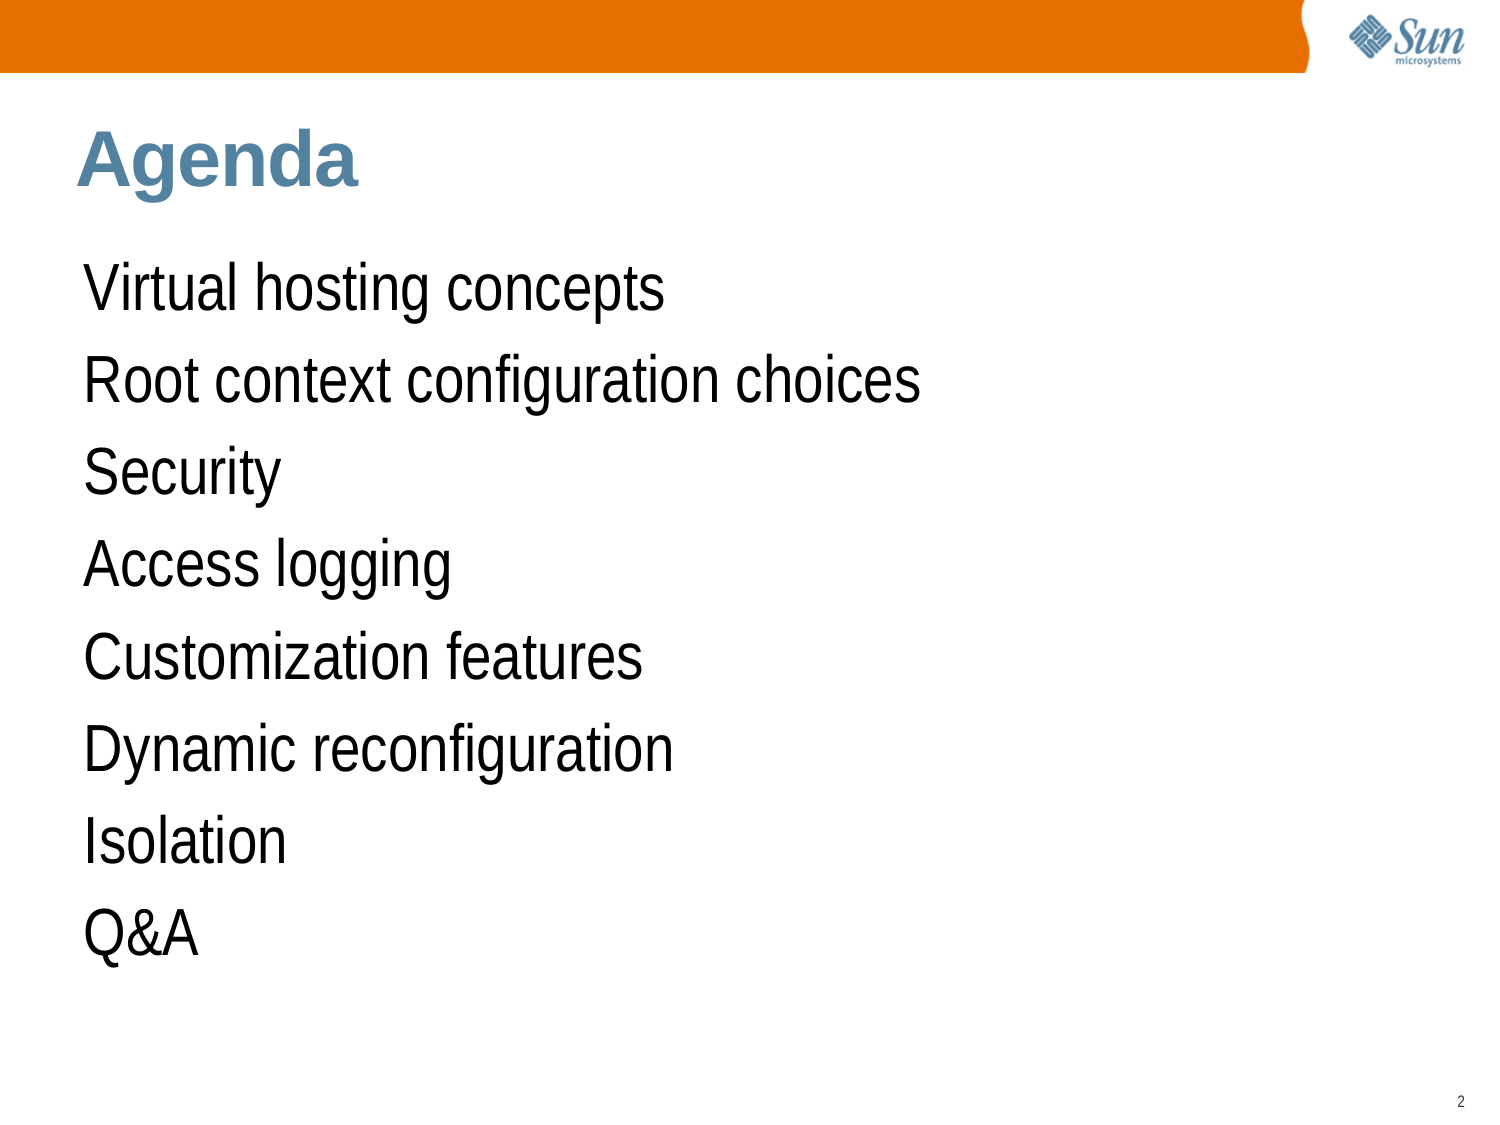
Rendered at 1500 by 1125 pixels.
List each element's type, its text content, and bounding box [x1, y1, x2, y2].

title Agenda [75, 123, 1437, 227]
list Virtual hosting concepts Root context configuration choices Security Access logging Customization features Dynamic reconfiguration Isolation Q&A [64, 258, 1401, 1062]
picture [0, 0, 1500, 73]
